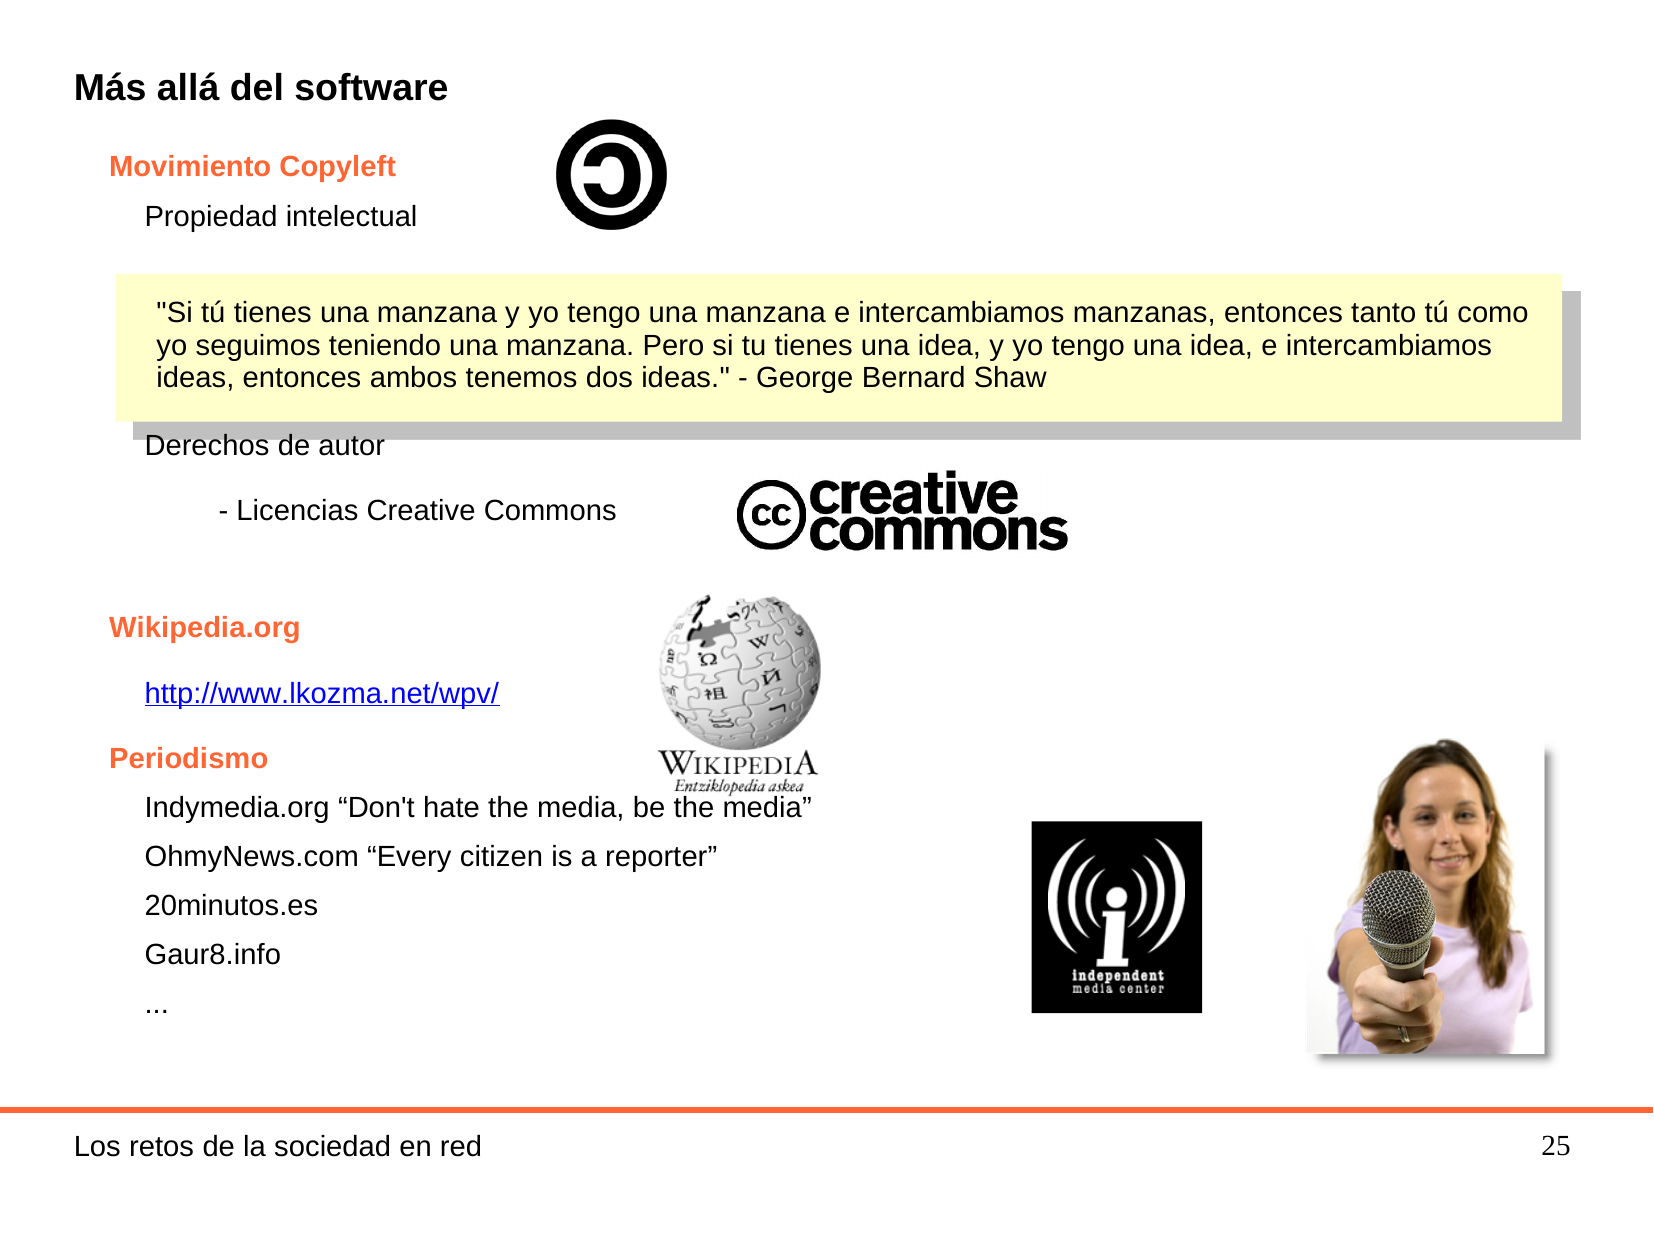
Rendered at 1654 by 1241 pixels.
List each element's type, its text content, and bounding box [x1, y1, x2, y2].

picture [1305, 738, 1560, 1069]
picture [651, 593, 829, 798]
text_box Los retos de la sociedad en red [59, 1122, 975, 1241]
text_box "Si tú tienes una manzana y yo tengo una manzana e intercambiamos manzanas, entonces tanto tú como yo seguimos teniendo una manzana. Pero si tu tienes una idea, y yo tengo una idea, e intercambiamos ideas, entonces ambos tenemos dos ideas." - George Bernard Shaw [141, 288, 1559, 407]
picture [1048, 838, 1185, 993]
picture [726, 466, 1081, 557]
picture [549, 112, 674, 237]
text_box Más allá del software Movimiento Copyleft Propiedad intelectual Derechos de autor - Licencias Creative Commons Wikipedia.org http://www.lkozma.net/wpv/ Periodismo Indymedia.org “Don't hate the media, be the media” OhmyNews.com “Every citizen is a reporter” 20minutos.es Gaur8.info ... [59, 59, 1595, 1070]
